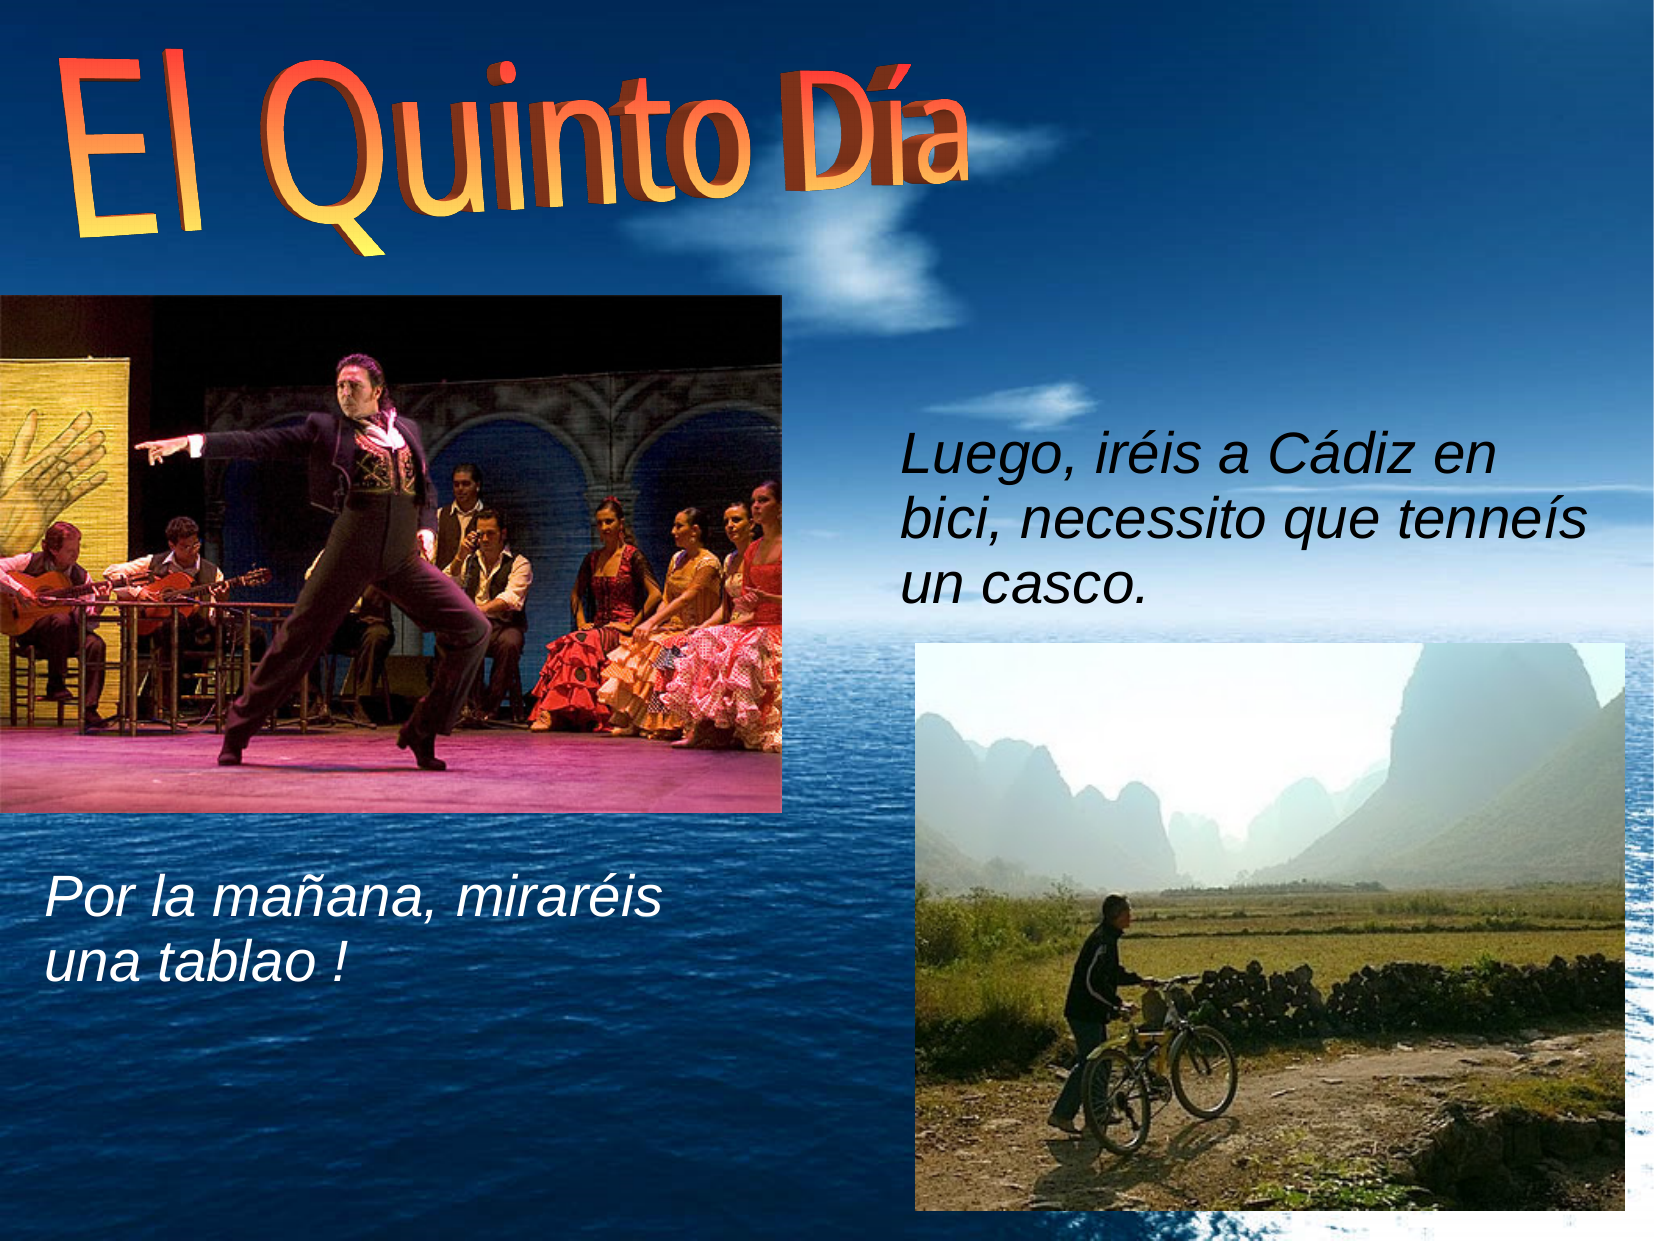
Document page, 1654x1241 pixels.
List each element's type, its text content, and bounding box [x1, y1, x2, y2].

text_box Por la mañana, miraréis una tablao ! [29, 856, 739, 1001]
picture [0, 0, 1654, 1241]
text_box Luego, iréis a Cádiz en bici, necessito que tenneís un casco. [885, 413, 1625, 622]
